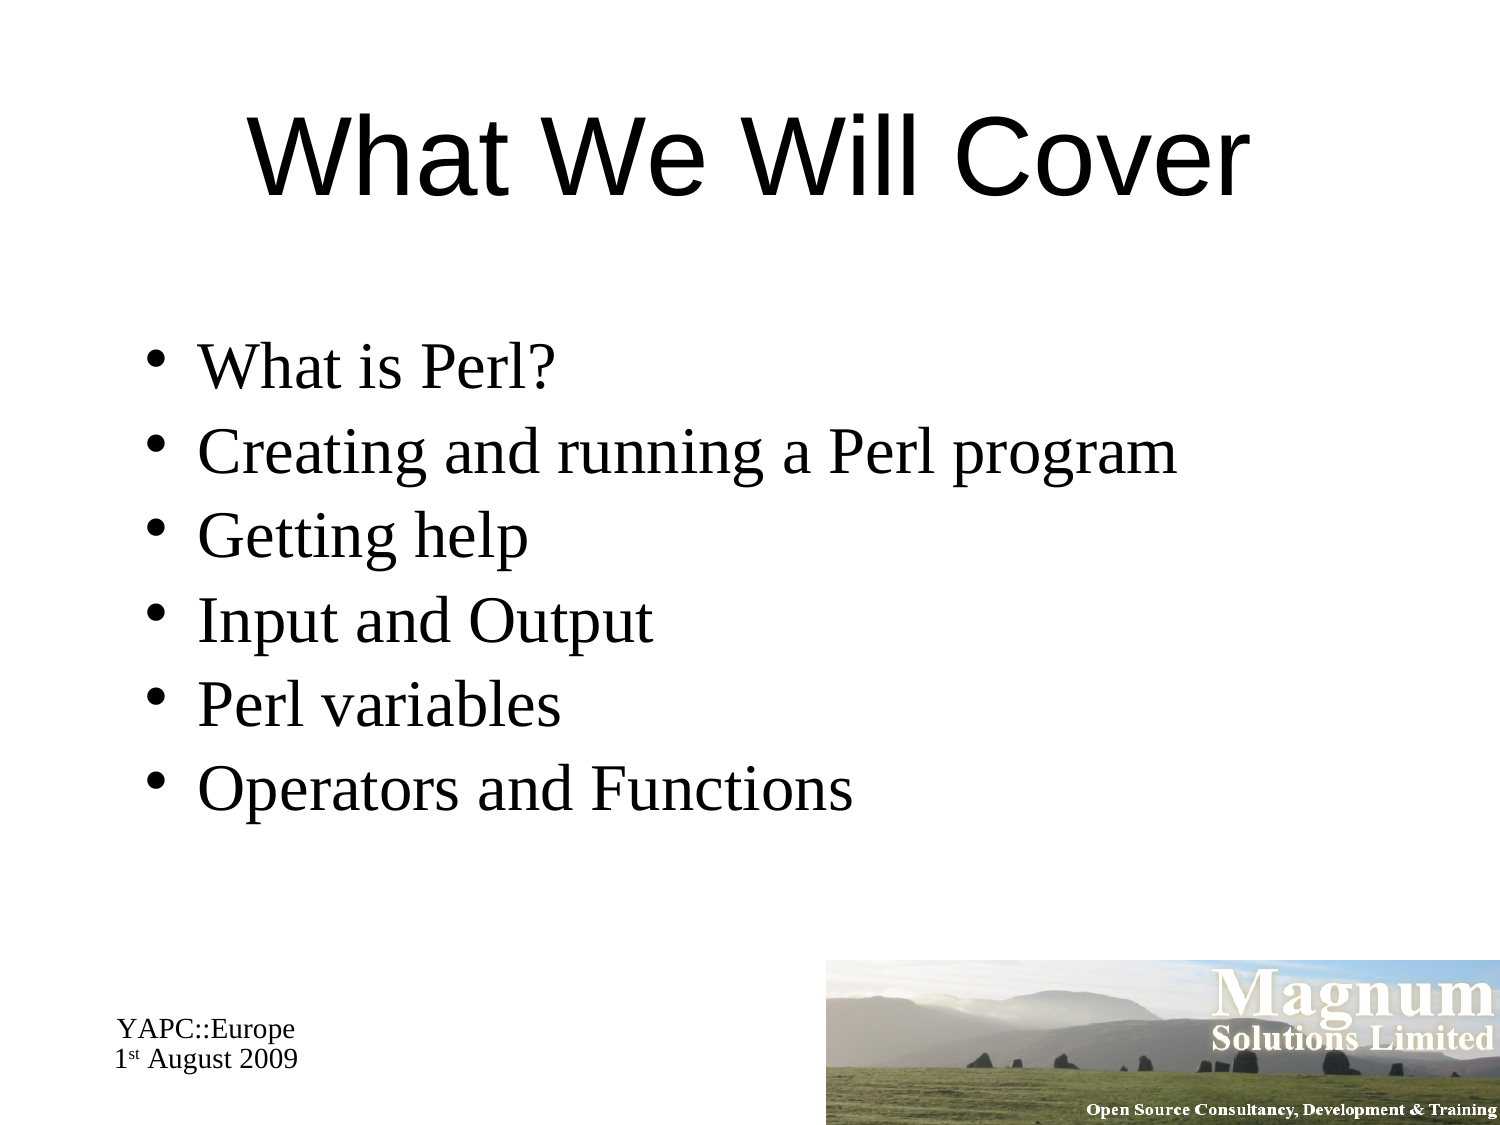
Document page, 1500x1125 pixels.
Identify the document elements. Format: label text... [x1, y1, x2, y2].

title What We Will Cover [112, 93, 1388, 219]
list What is Perl? Creating and running a Perl program Getting help Input and Output Perl variables Operators and Functions [112, 337, 1388, 1013]
picture [826, 960, 1500, 1125]
